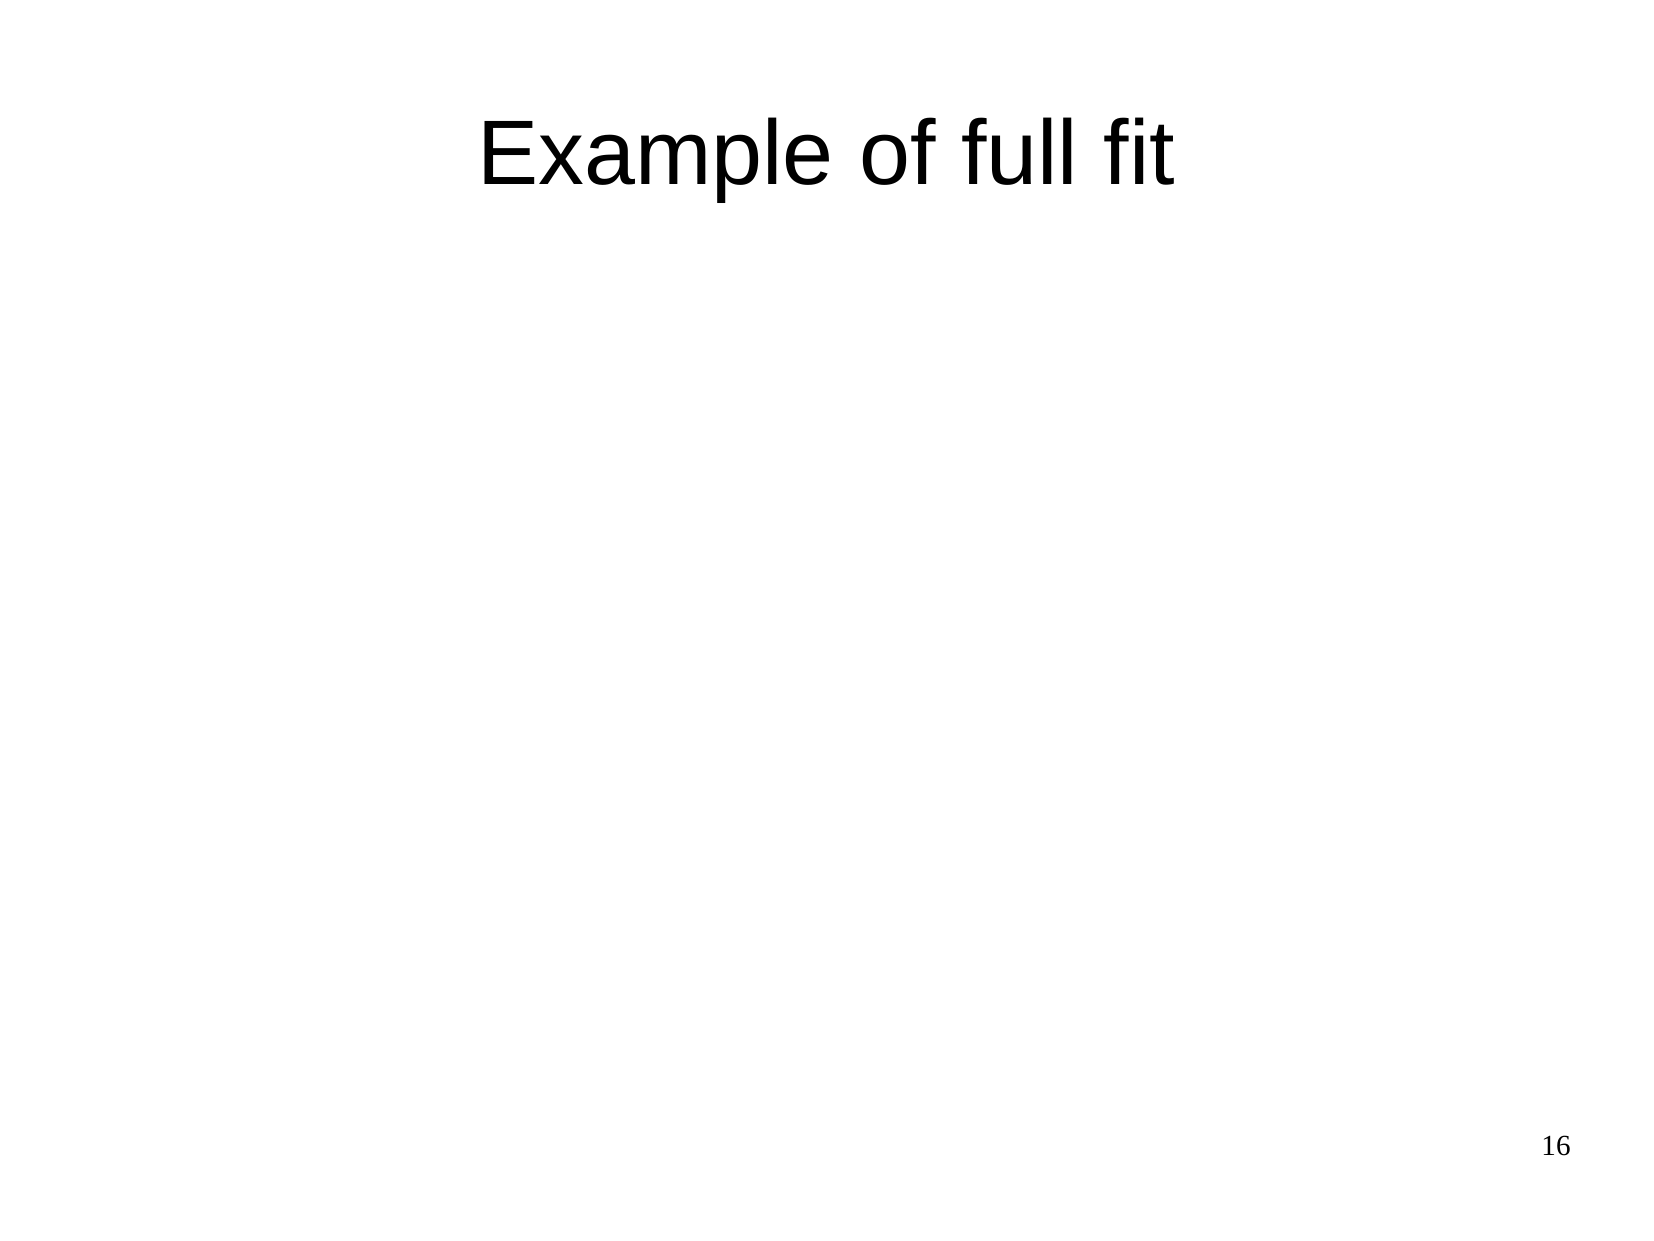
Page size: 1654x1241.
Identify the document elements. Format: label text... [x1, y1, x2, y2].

title Example of full fit [82, 49, 1571, 257]
